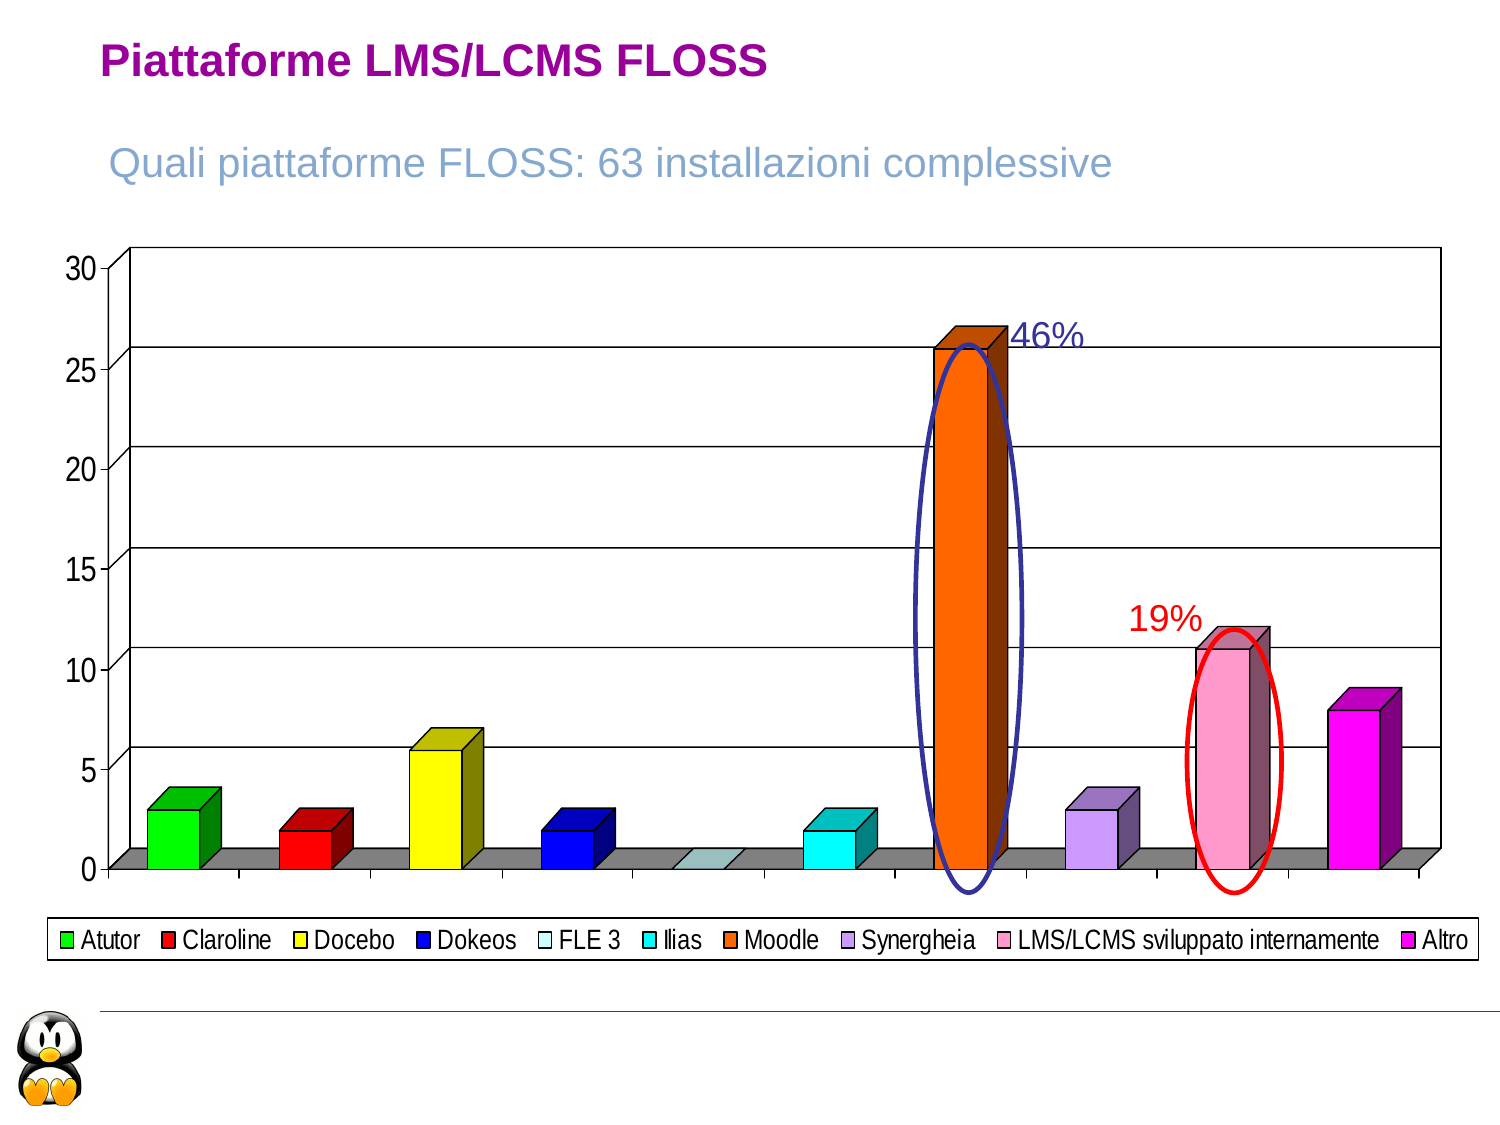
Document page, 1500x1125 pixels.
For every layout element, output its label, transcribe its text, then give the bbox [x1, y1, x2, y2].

picture [17, 1011, 82, 1106]
title Piattaforme LMS/LCMS FLOSS [99, 35, 1075, 173]
text_box Quali piattaforme FLOSS: 63 installazioni complessive [0, 137, 1436, 230]
chart [30, 231, 1493, 976]
text_box 46% [1009, 314, 1085, 357]
text_box 19% [1128, 597, 1204, 641]
